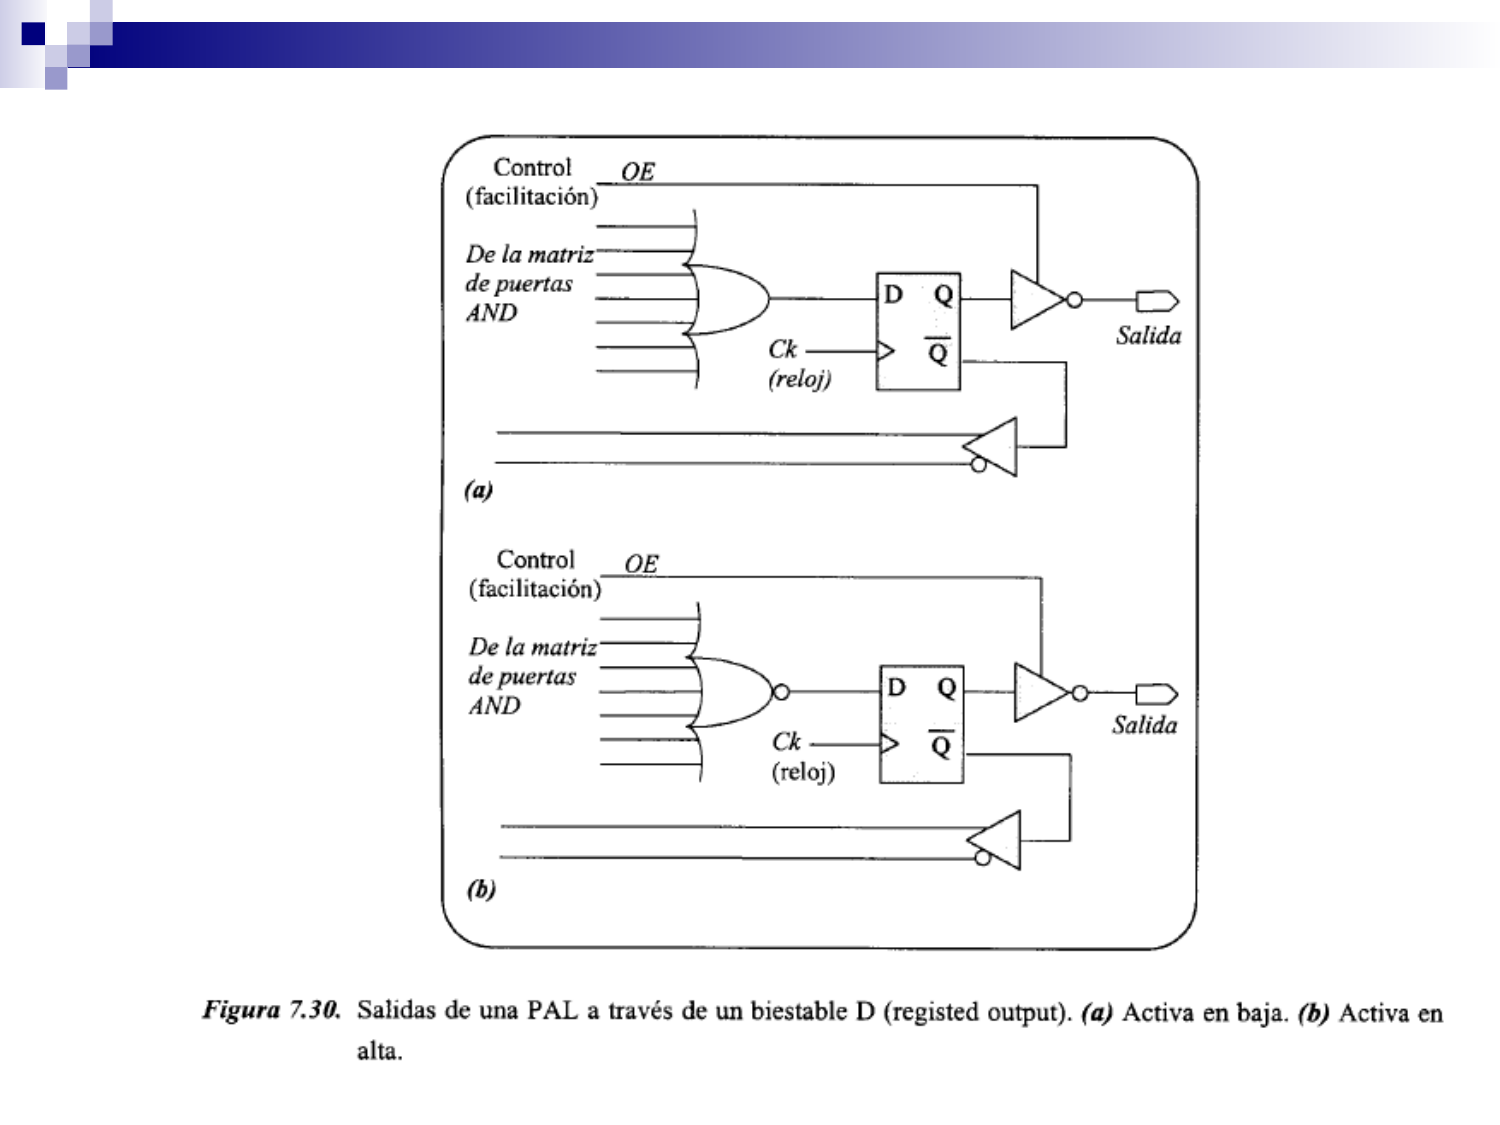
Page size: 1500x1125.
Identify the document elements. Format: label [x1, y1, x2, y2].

picture [183, 113, 1471, 1078]
